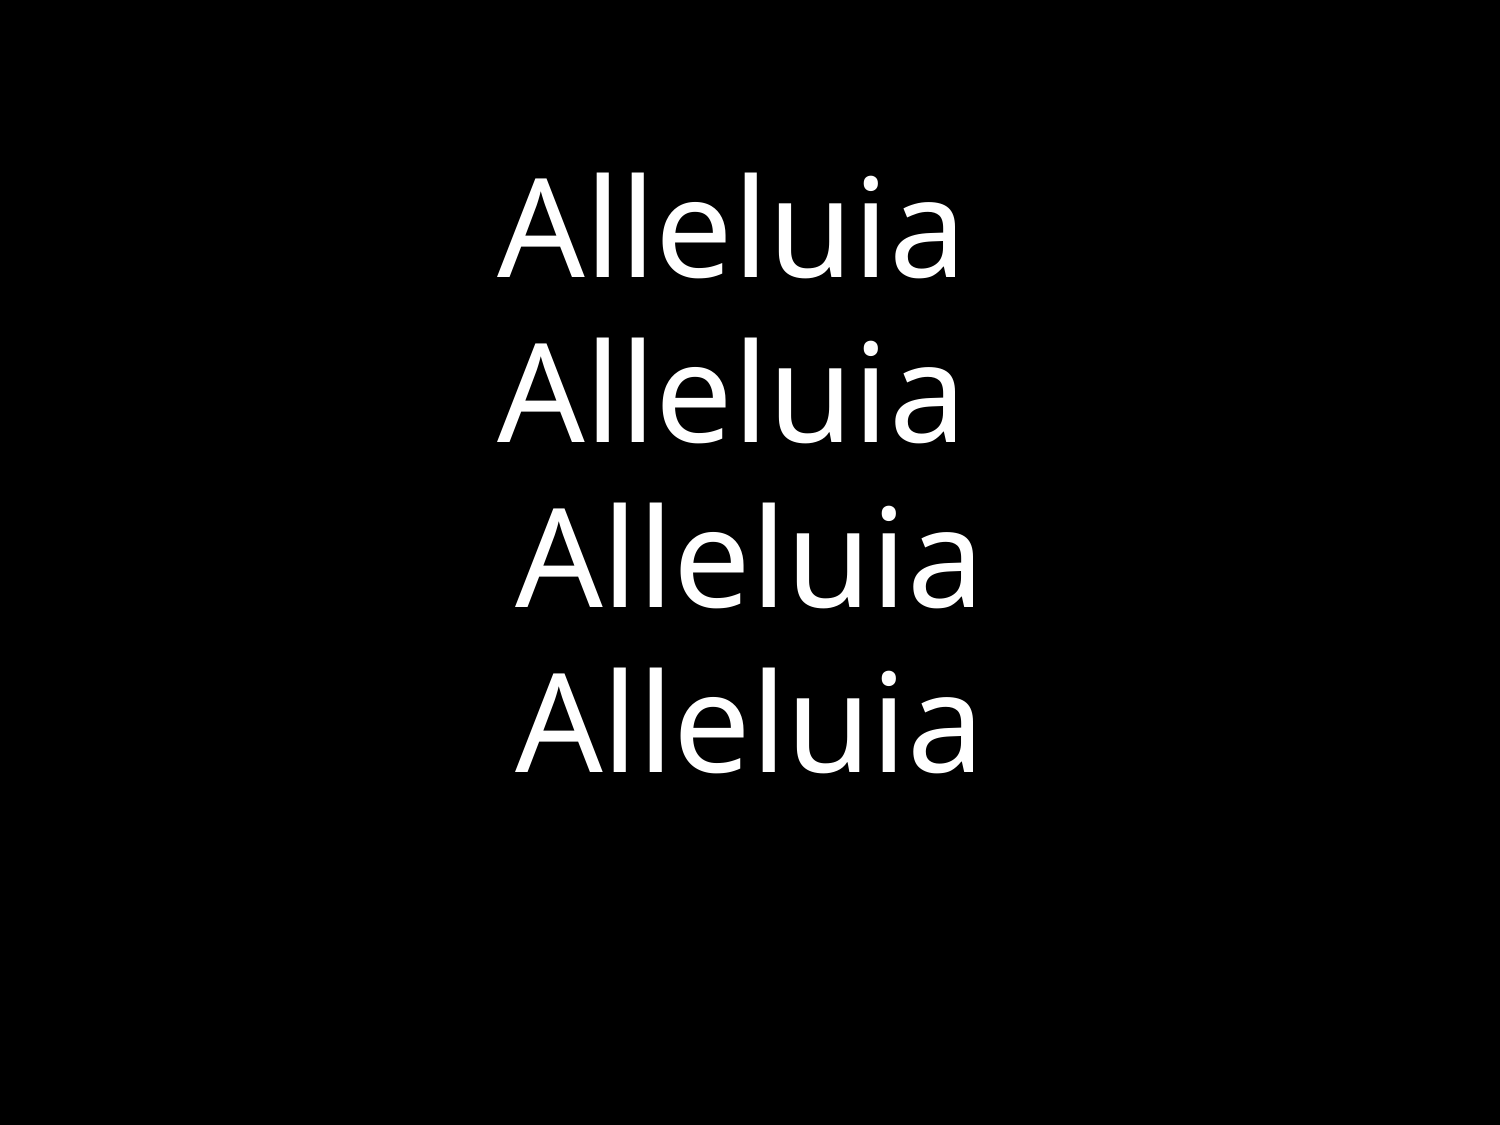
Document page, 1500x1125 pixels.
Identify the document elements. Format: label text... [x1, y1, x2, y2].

title Alleluia Alleluia Alleluia Alleluia [112, 349, 1388, 591]
